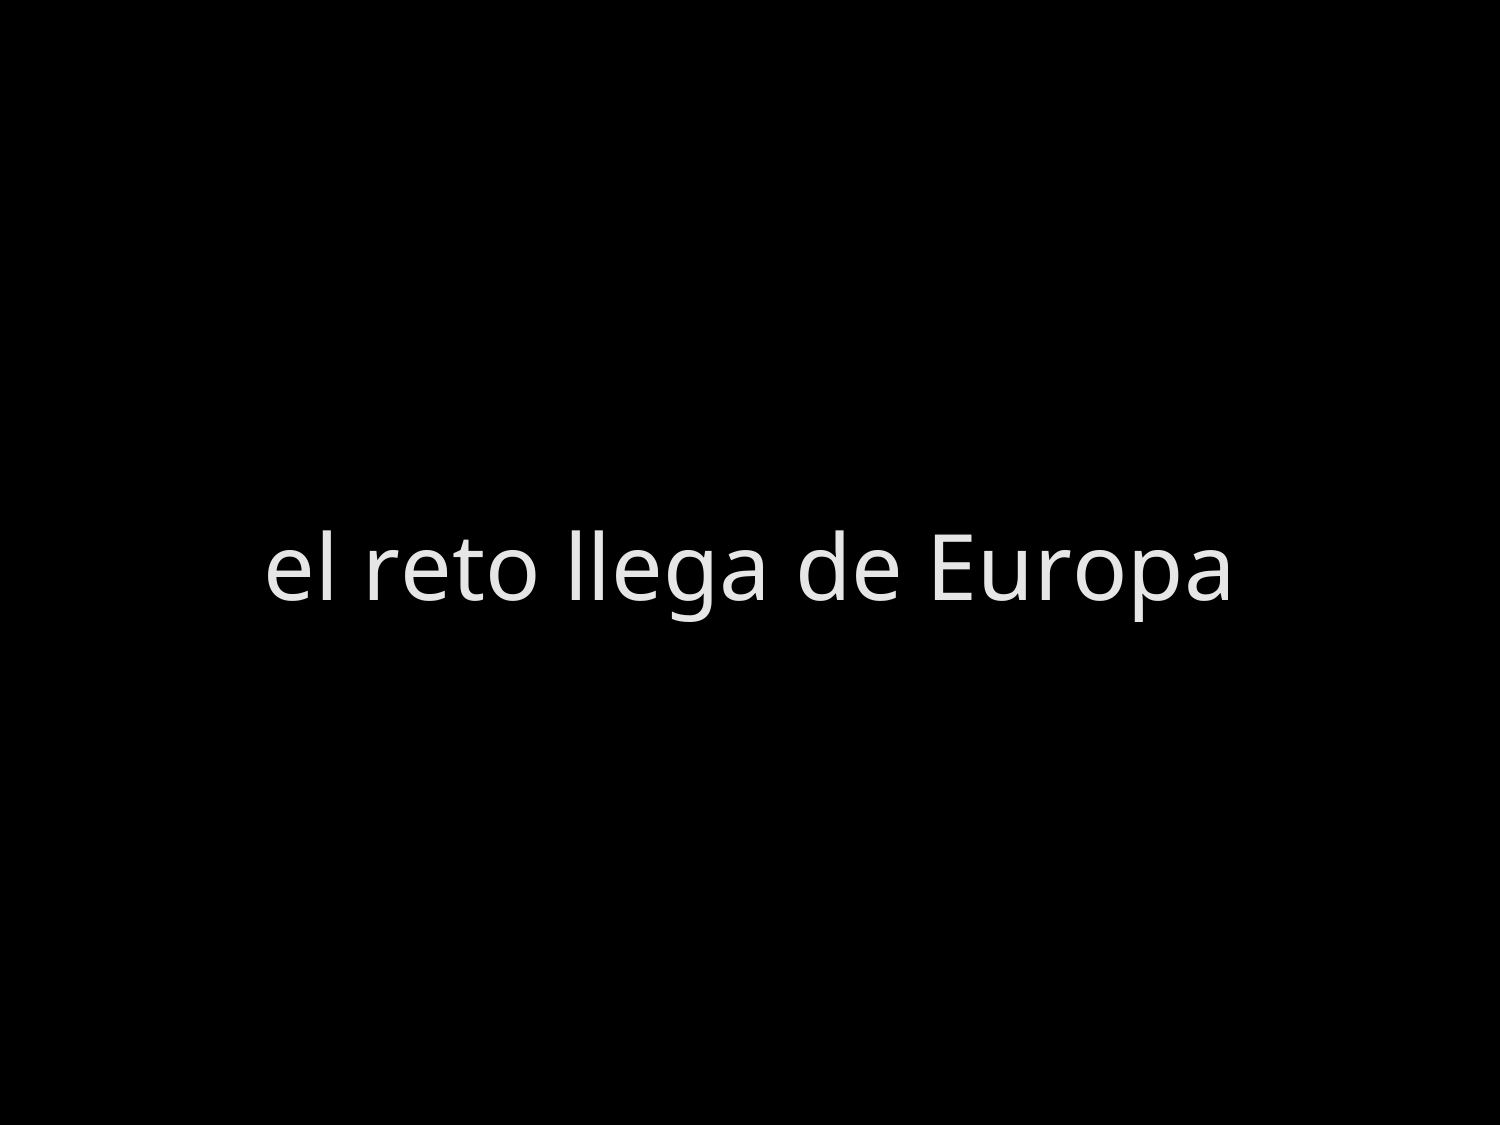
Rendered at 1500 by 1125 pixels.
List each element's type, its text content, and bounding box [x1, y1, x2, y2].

subtitle el reto llega de Europa [109, 112, 1391, 1013]
